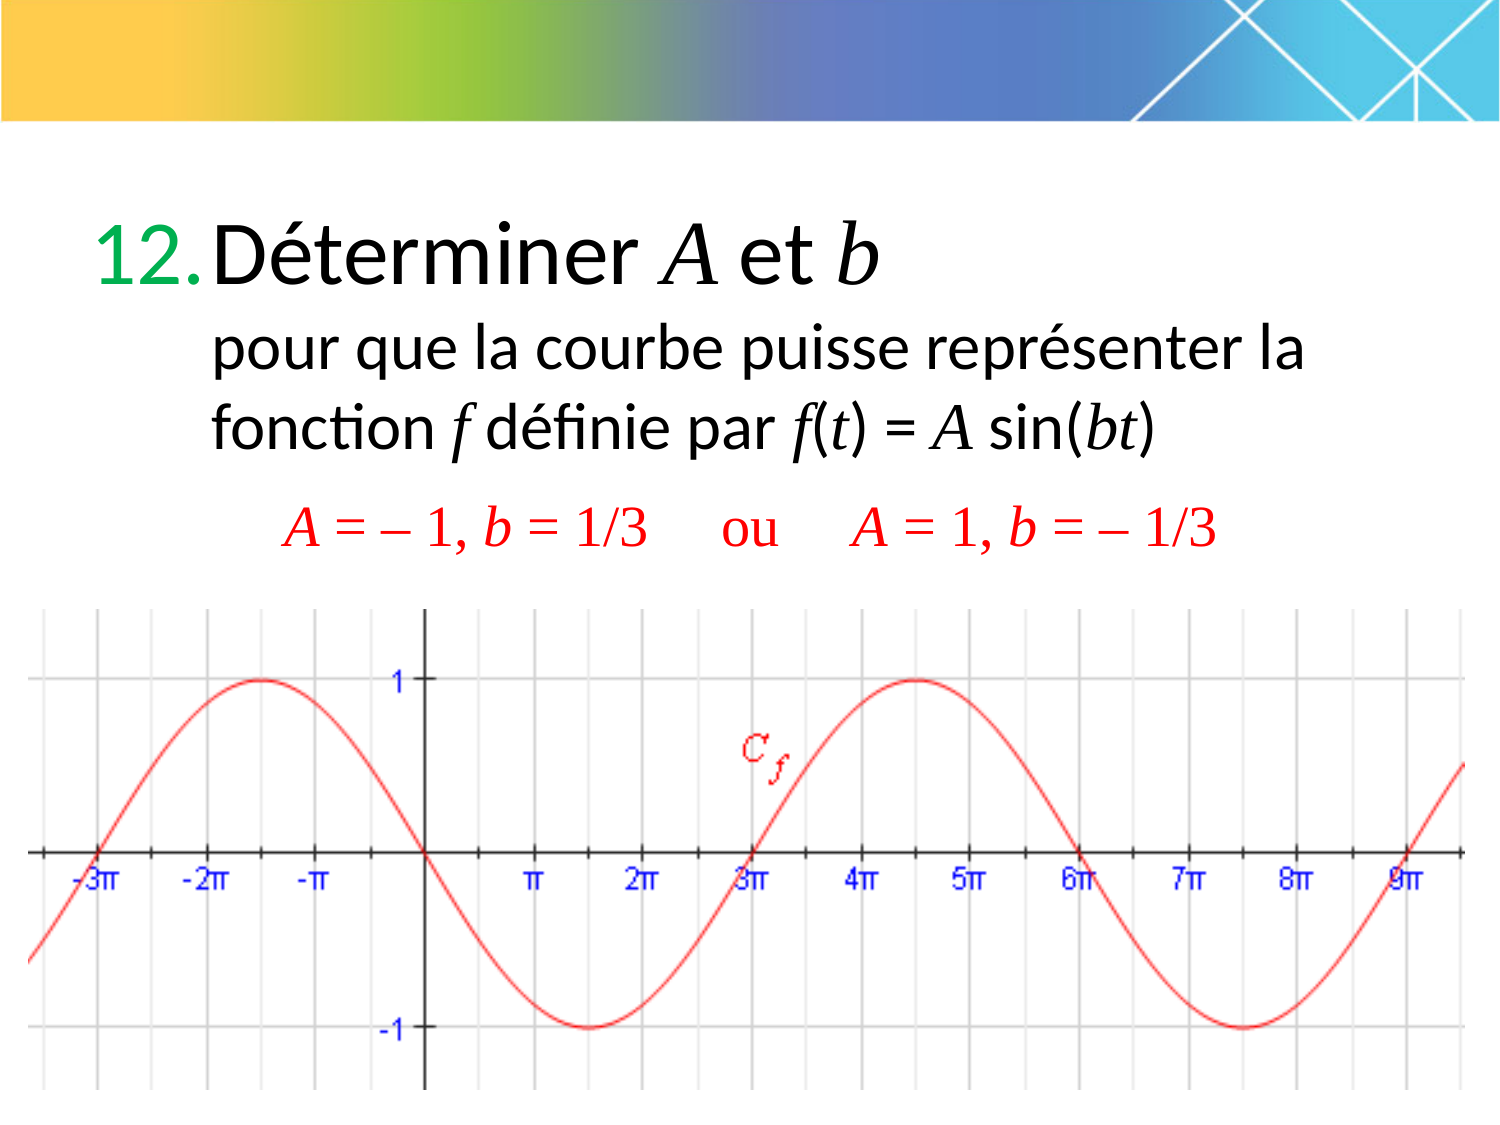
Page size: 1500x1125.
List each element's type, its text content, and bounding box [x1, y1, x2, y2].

text_box A = – 1, b = 1/3 ou A = 1, b = – 1/3 [269, 480, 1278, 566]
picture [28, 609, 1465, 1090]
picture [0, 0, 1500, 123]
title Déterminer A et b pour que la courbe puisse représenter la fonction f définie par f(t) = A sin(bt) [75, 164, 1426, 493]
